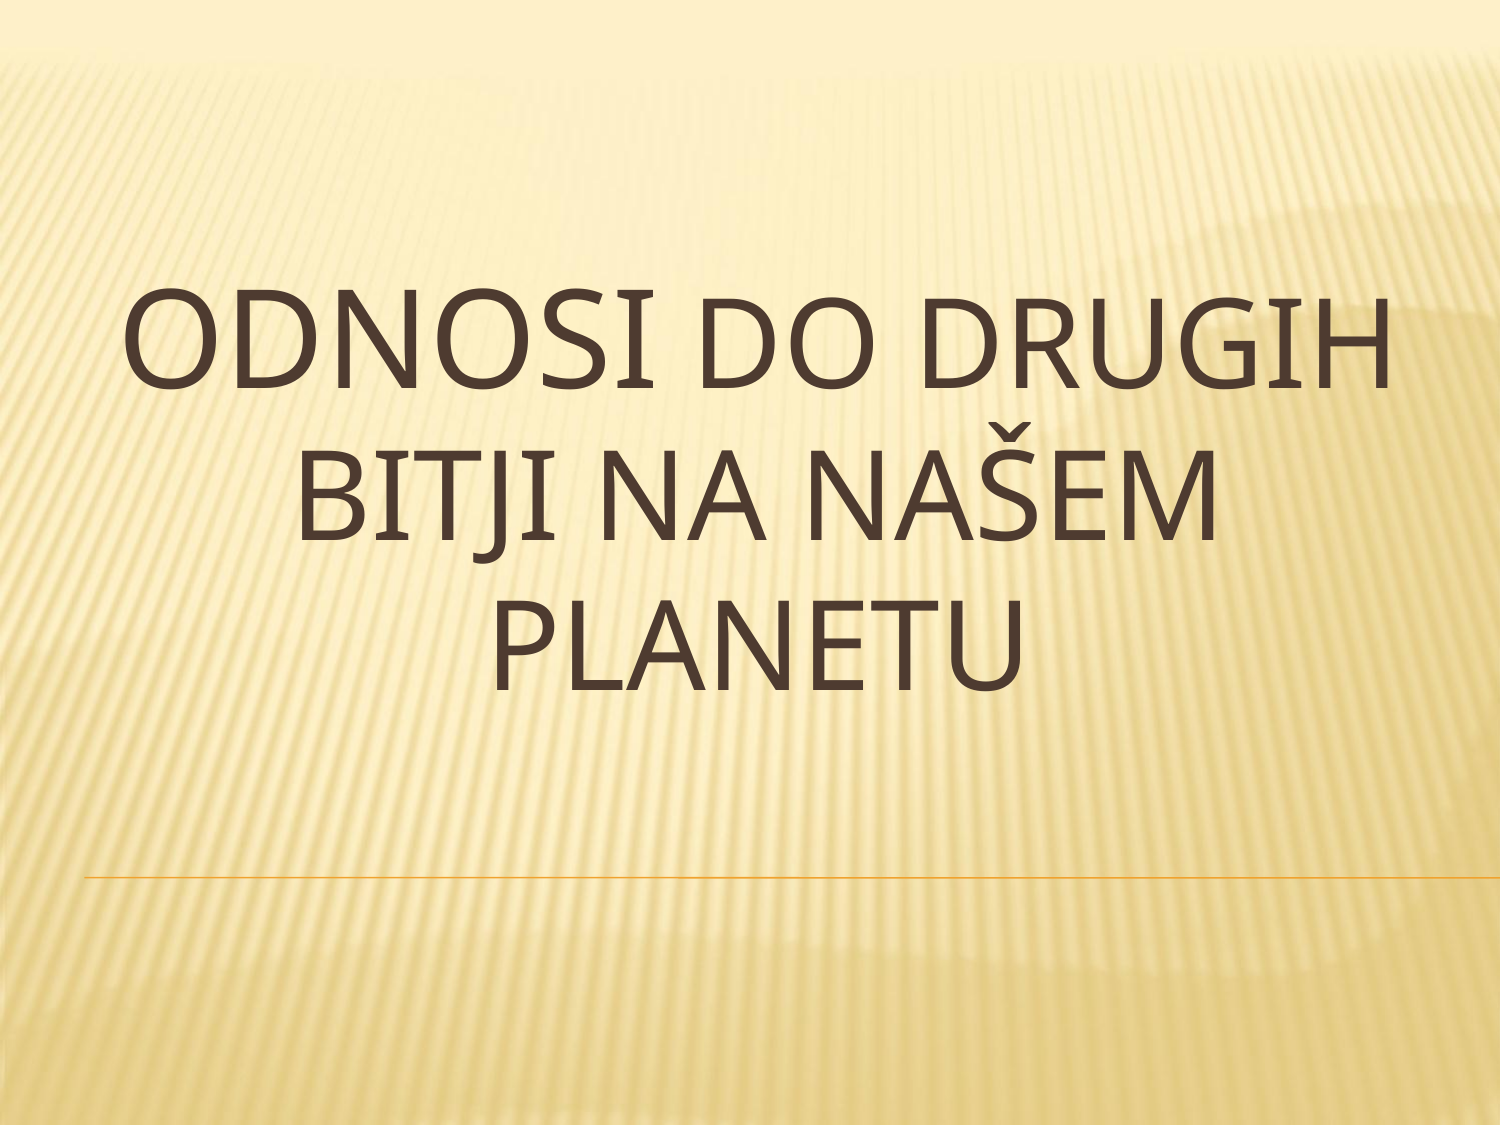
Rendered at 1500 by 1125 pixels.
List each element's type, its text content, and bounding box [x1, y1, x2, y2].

picture [0, 0, 1500, 1125]
title Odnosi do drugih bitji na našem planetu [64, 243, 1453, 444]
